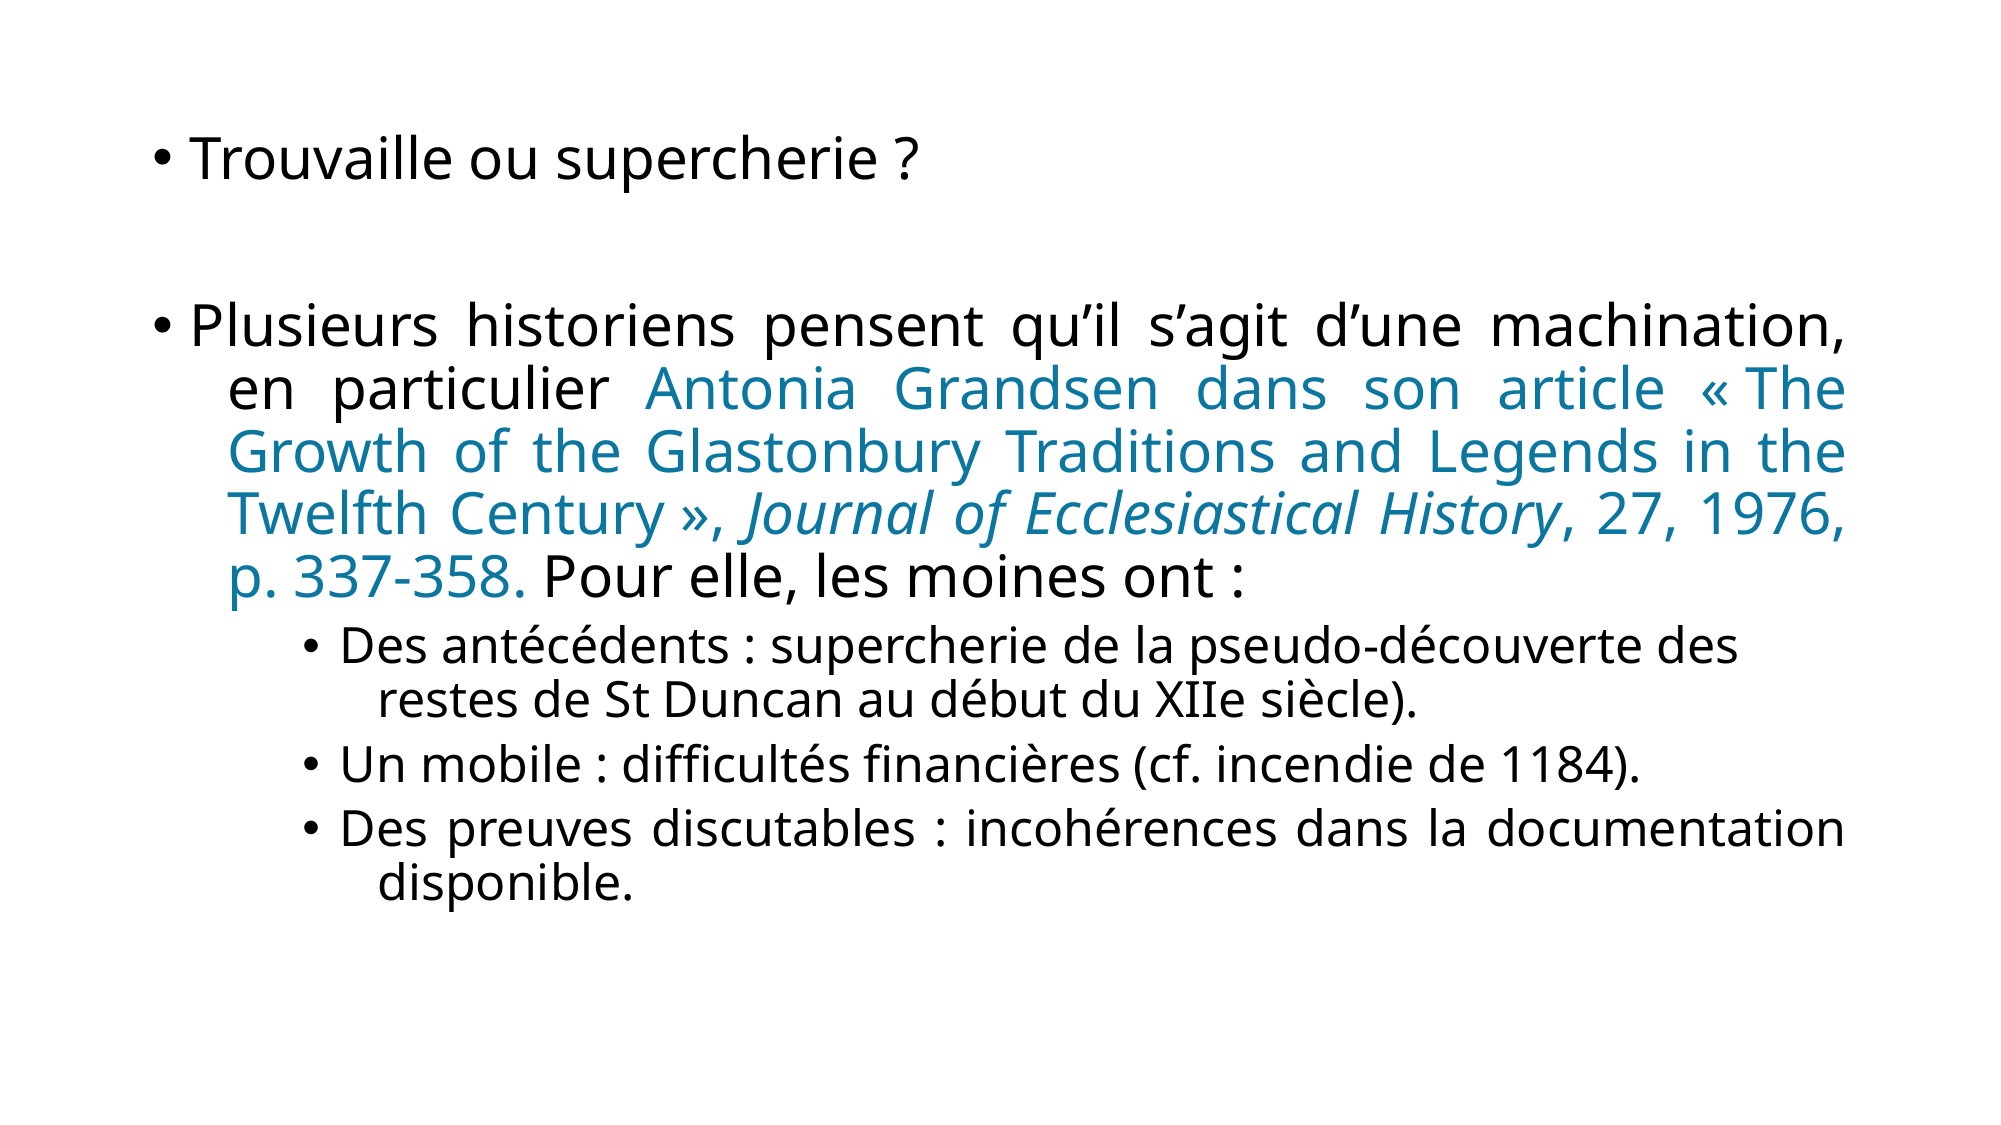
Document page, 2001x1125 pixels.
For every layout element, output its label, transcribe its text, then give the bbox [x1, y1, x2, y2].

list Trouvaille ou supercherie ? Plusieurs historiens pensent qu’il s’agit d’une machination, en particulier Antonia Grandsen dans son article « The Growth of the Glastonbury Traditions and Legends in the Twelfth Century », Journal of Ecclesiastical History, 27, 1976, p. 337-358. Pour elle, les moines ont : Des antécédents : supercherie de la pseudo-découverte des restes de St Duncan au début du XIIe siècle). Un mobile : difficultés financières (cf. incendie de 1184). Des preuves discutables : incohérences dans la documentation disponible. [137, 121, 1863, 1014]
